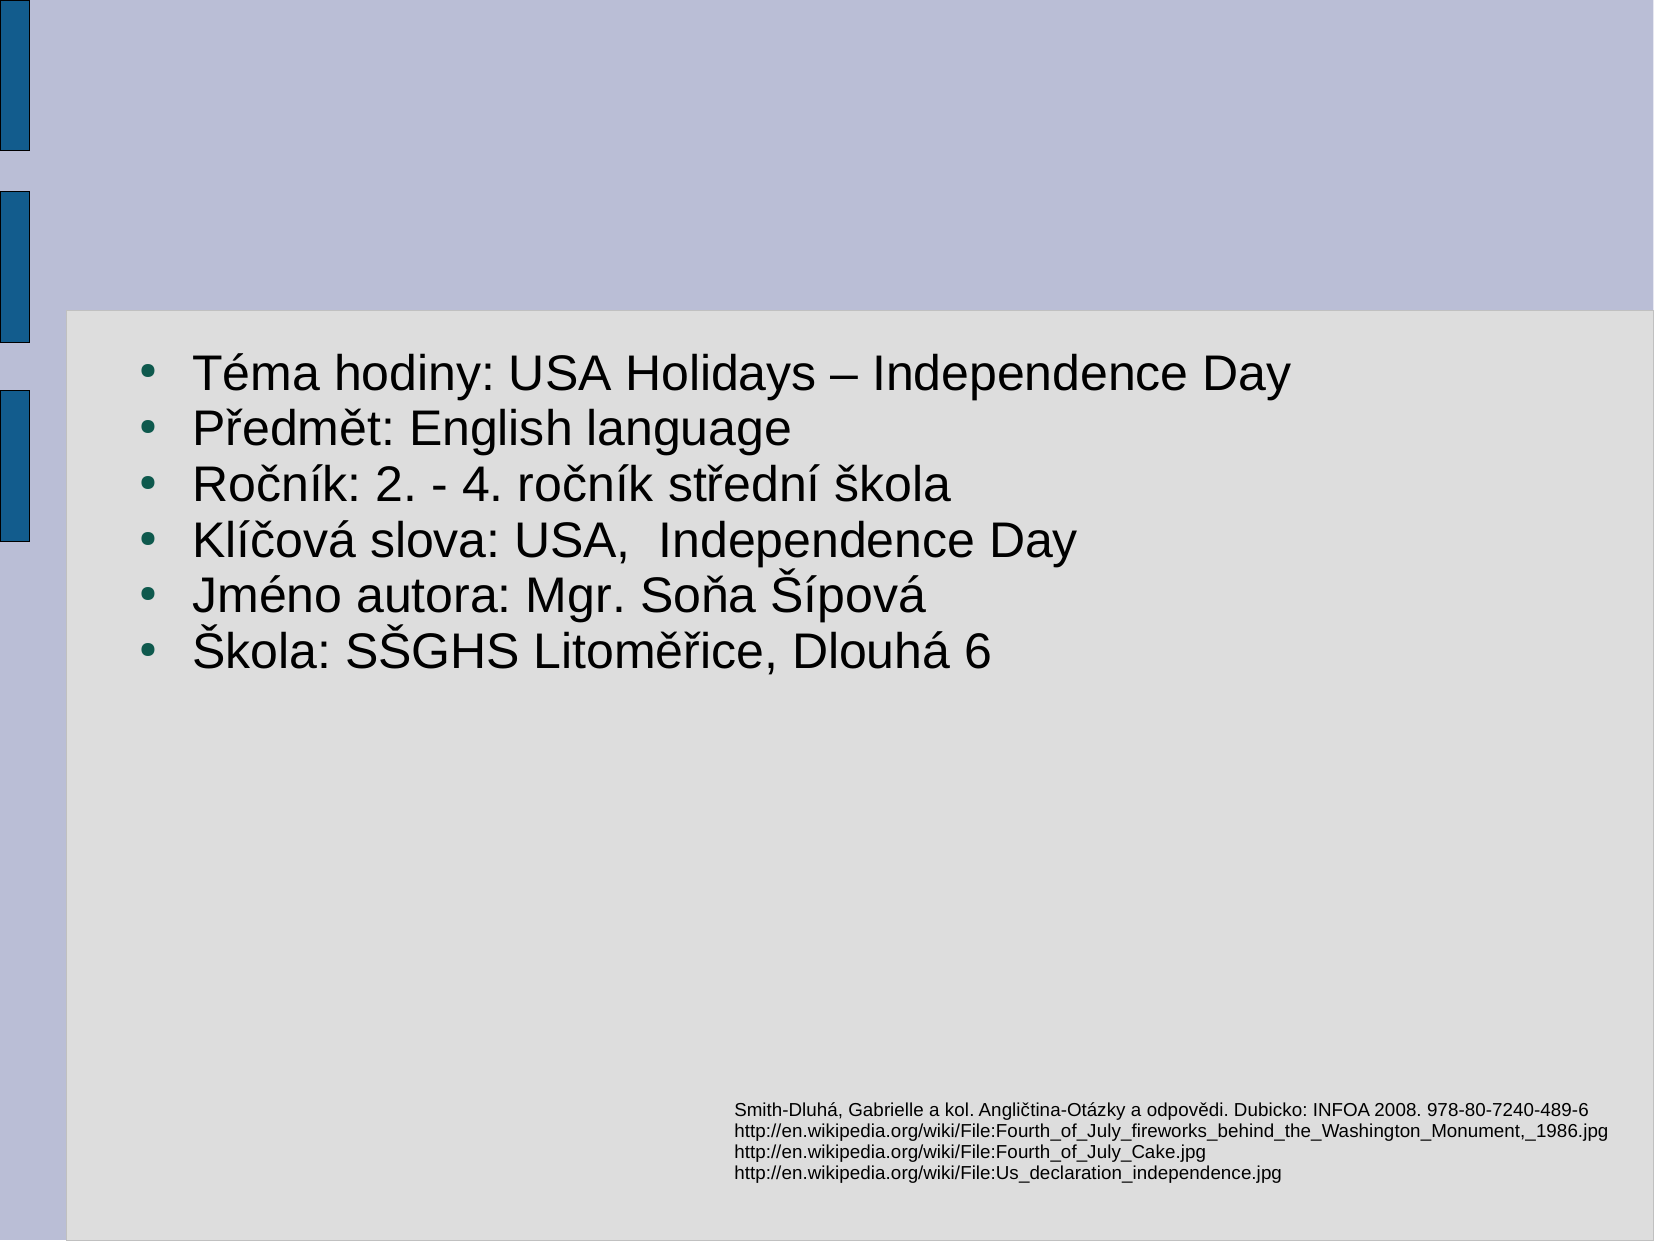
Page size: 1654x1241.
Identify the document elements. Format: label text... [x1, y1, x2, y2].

list Téma hodiny: USA Holidays – Independence Day Předmět: English language Ročník: 2. - 4. ročník střední škola Klíčová slova: USA, Independence Day Jméno autora: Mgr. Soňa Šípová Škola: SŠGHS Litoměřice, Dlouhá 6 [121, 344, 1534, 1127]
text_box Smith-Dluhá, Gabrielle a kol. Angličtina-Otázky a odpovědi. Dubicko: INFOA 2008. 978-80-7240-489-6 http://en.wikipedia.org/wiki/File:Fourth_of_July_fireworks_behind_the_Washington_Monument,_1986.jpg http://en.wikipedia.org/wiki/File:Fourth_of_July_Cake.jpg http://en.wikipedia.org/wiki/File:Us_declaration_independence.jpg [719, 1071, 1625, 1241]
